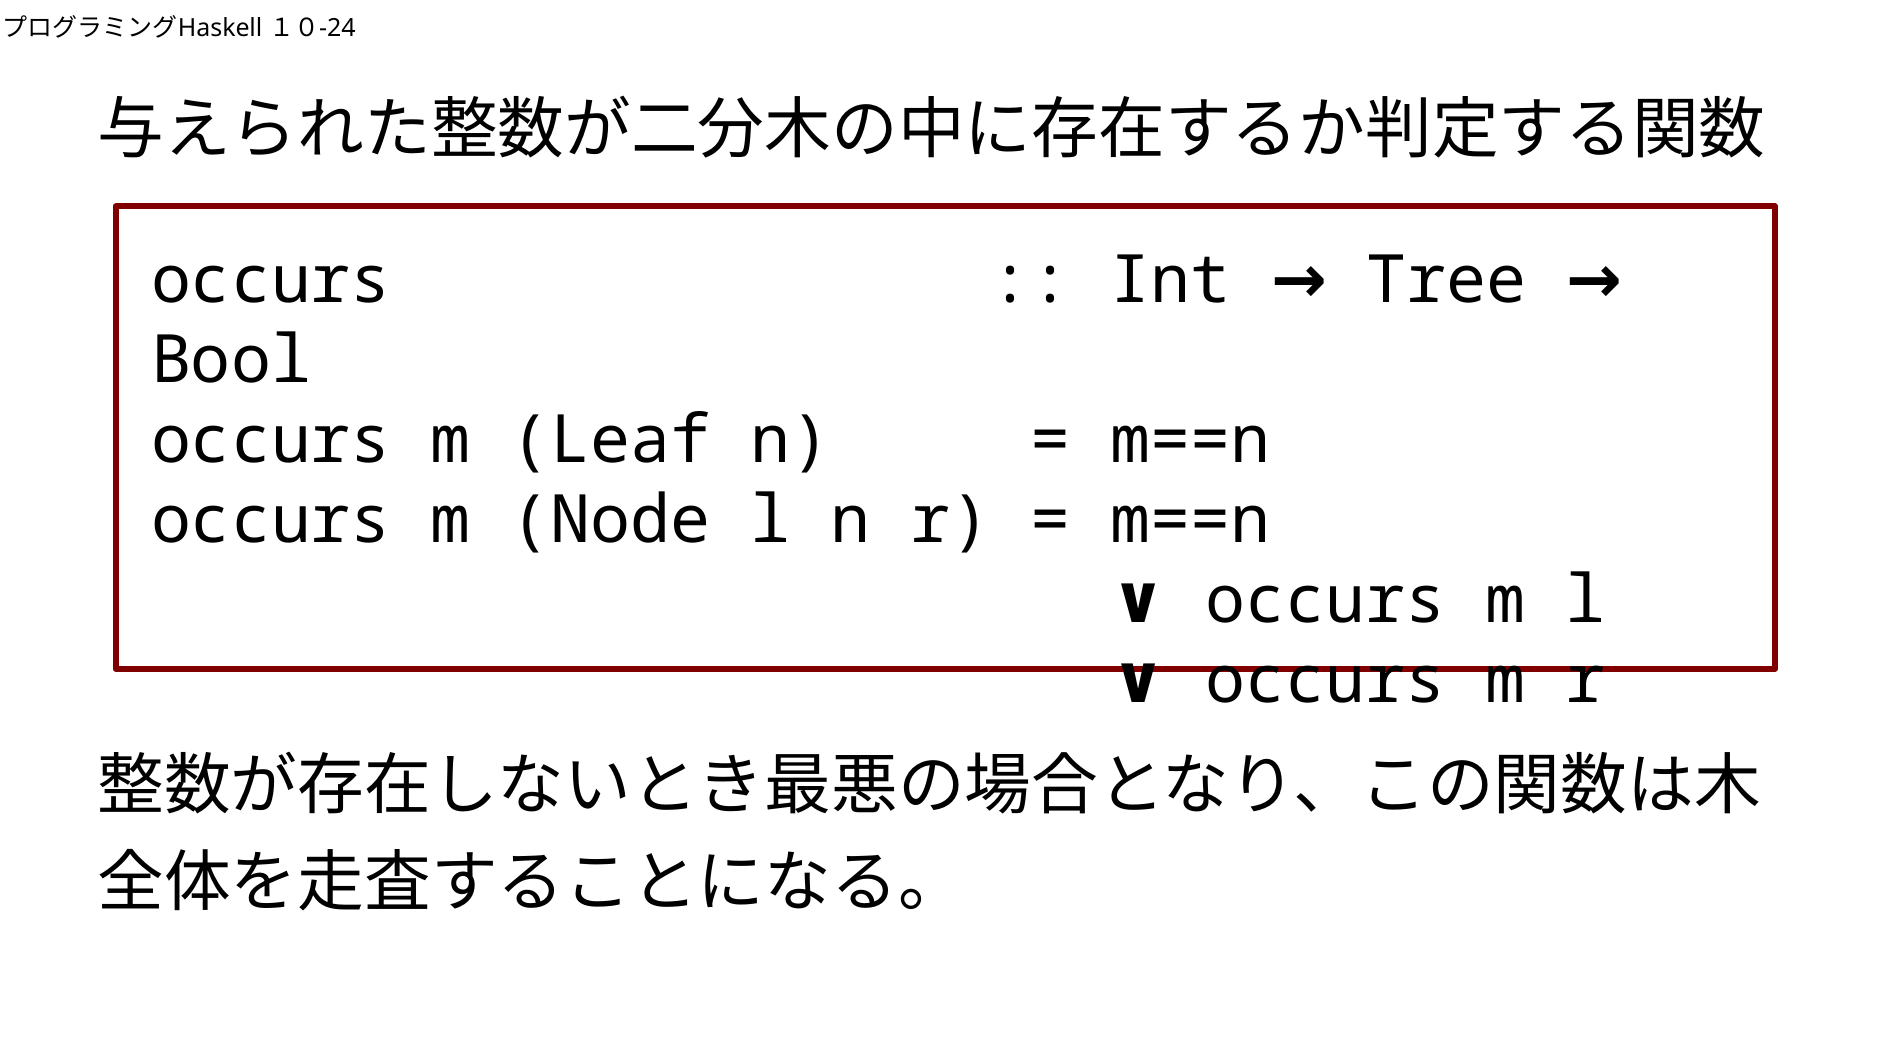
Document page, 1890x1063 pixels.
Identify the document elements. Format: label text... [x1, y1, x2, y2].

list 与えられた整数が二分木の中に存在するか判定する関数 [94, 71, 1796, 146]
text_box occurs :: Int → Tree → Bool occurs m (Leaf n) = m==n occurs m (Node l n r) = m==n ∨ occurs m l ∨ occurs m r [115, 206, 1775, 669]
list 整数が存在しないとき最悪の場合となり、この関数は木全体を走査することになる。 [94, 728, 1796, 868]
